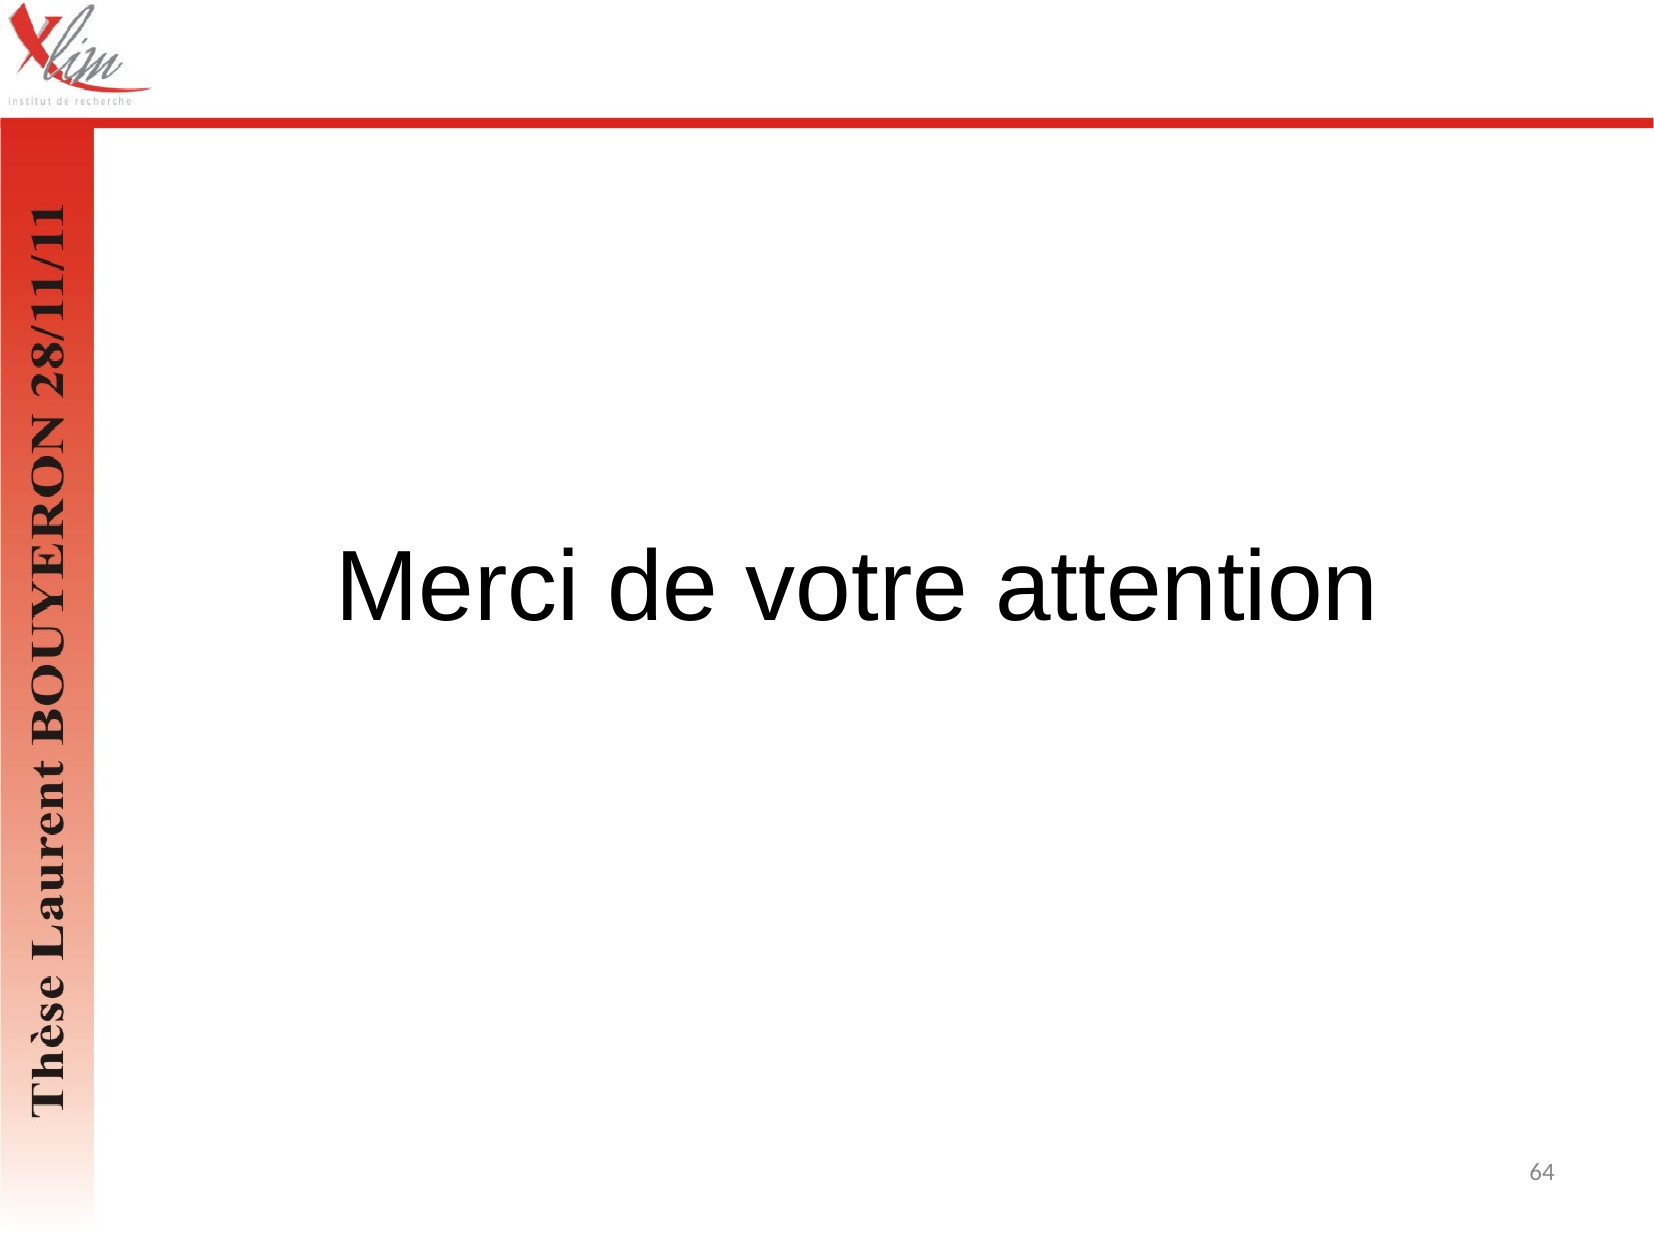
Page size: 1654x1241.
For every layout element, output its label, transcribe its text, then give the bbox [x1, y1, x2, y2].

text_box Merci de votre attention [320, 523, 1394, 650]
picture [0, 0, 1654, 1241]
